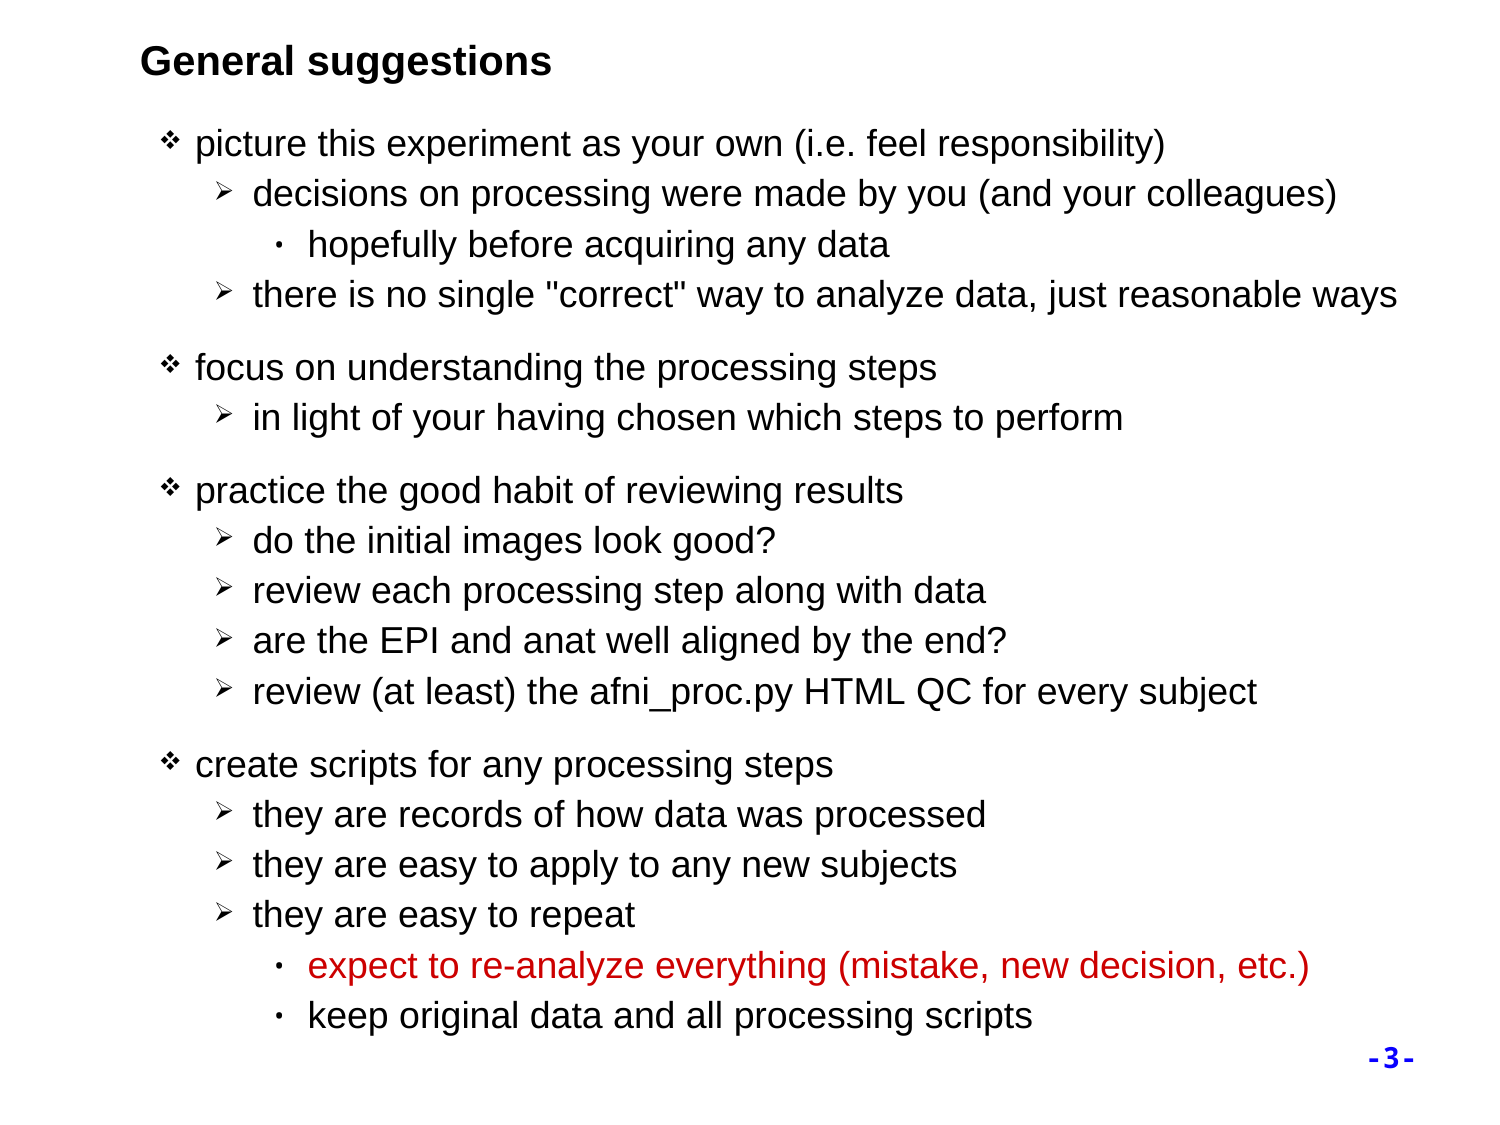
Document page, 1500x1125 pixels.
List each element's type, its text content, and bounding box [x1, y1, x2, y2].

list General suggestions picture this experiment as your own (i.e. feel responsibility) decisions on processing were made by you (and your colleagues) hopefully before acquiring any data there is no single "correct" way to analyze data, just reasonable ways focus on understanding the processing steps in light of your having chosen which steps to perform practice the good habit of reviewing results do the initial images look good? review each processing step along with data are the EPI and anat well aligned by the end? review (at least) the afni_proc.py HTML QC for every subject create scripts for any processing steps they are records of how data was processed they are easy to apply to any new subjects they are easy to repeat expect to re-analyze everything (mistake, new decision, etc.) keep original data and all processing scripts [86, 29, 1470, 1073]
